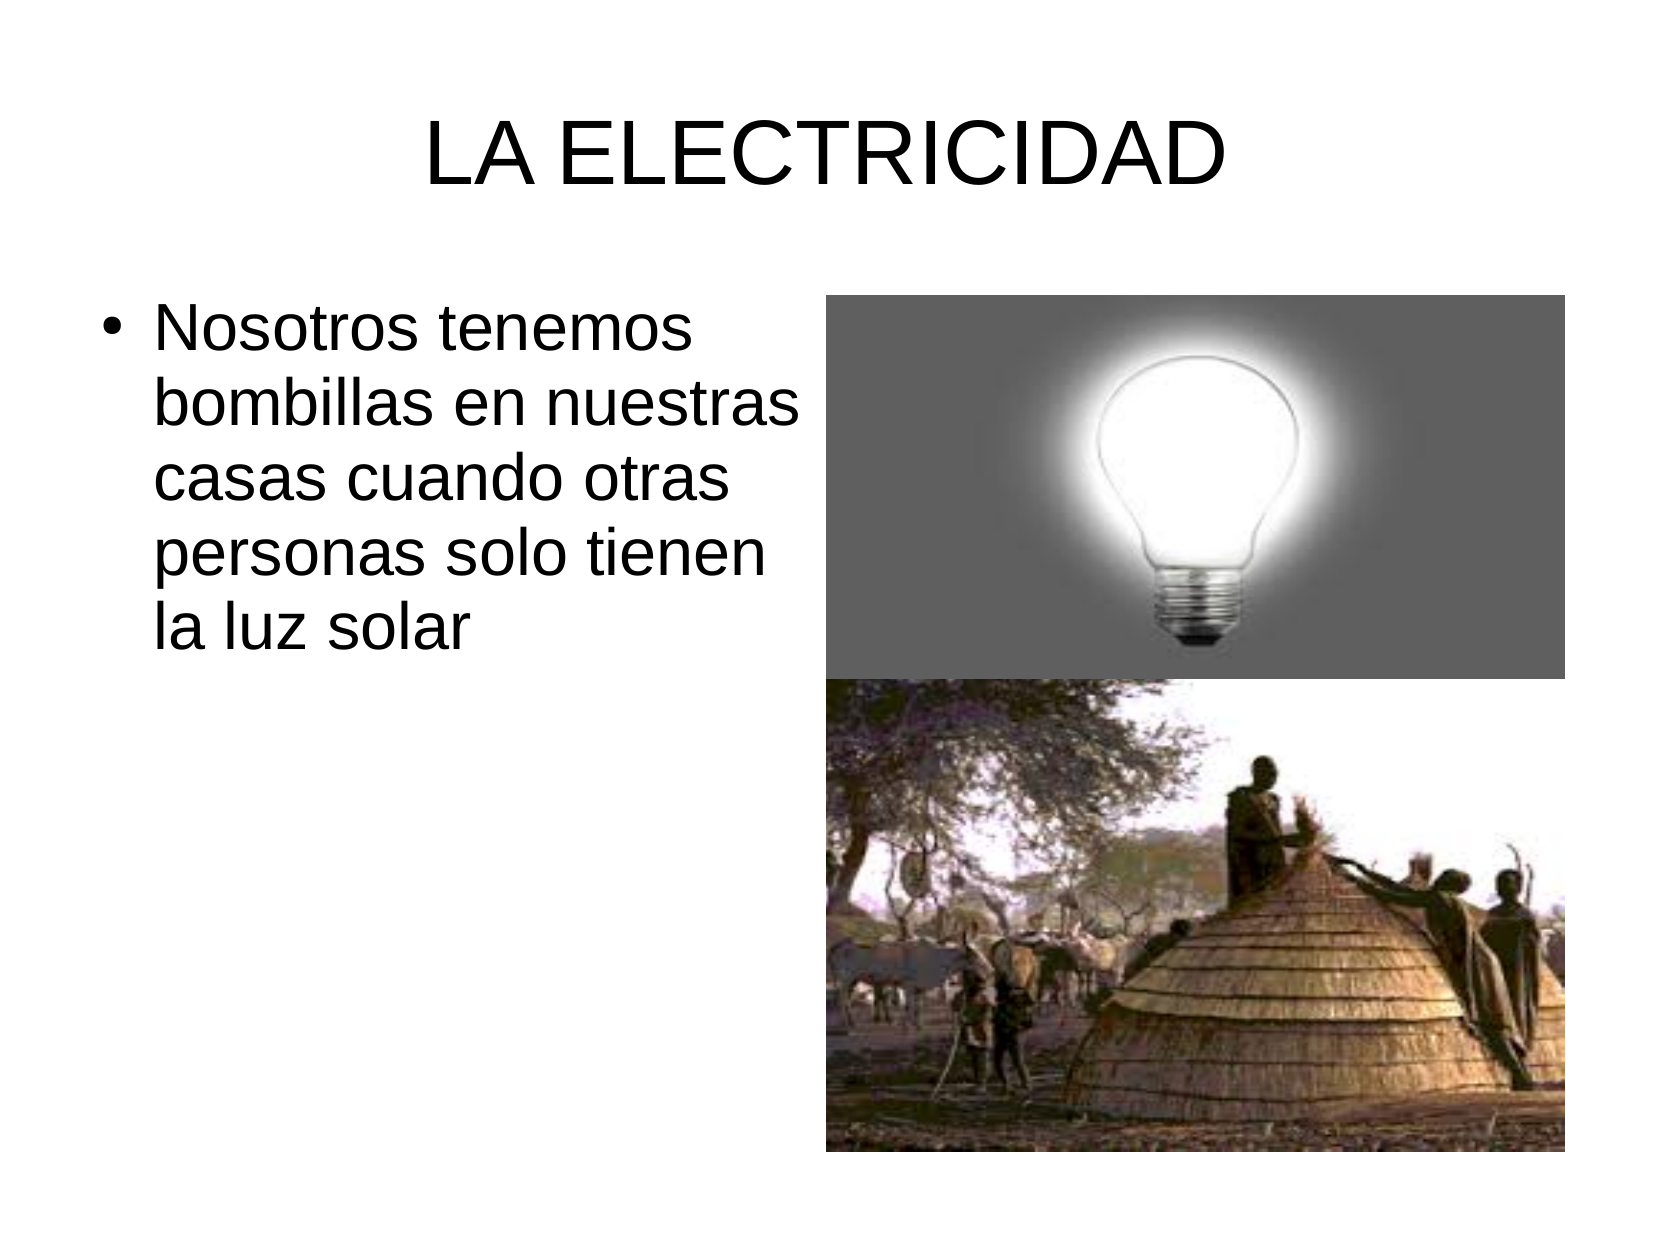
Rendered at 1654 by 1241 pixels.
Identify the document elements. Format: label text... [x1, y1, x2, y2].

list Nosotros tenemos bombillas en nuestras casas cuando otras personas solo tienen la luz solar [82, 290, 809, 1109]
picture [826, 295, 1565, 1152]
title LA ELECTRICIDAD [82, 56, 1571, 250]
